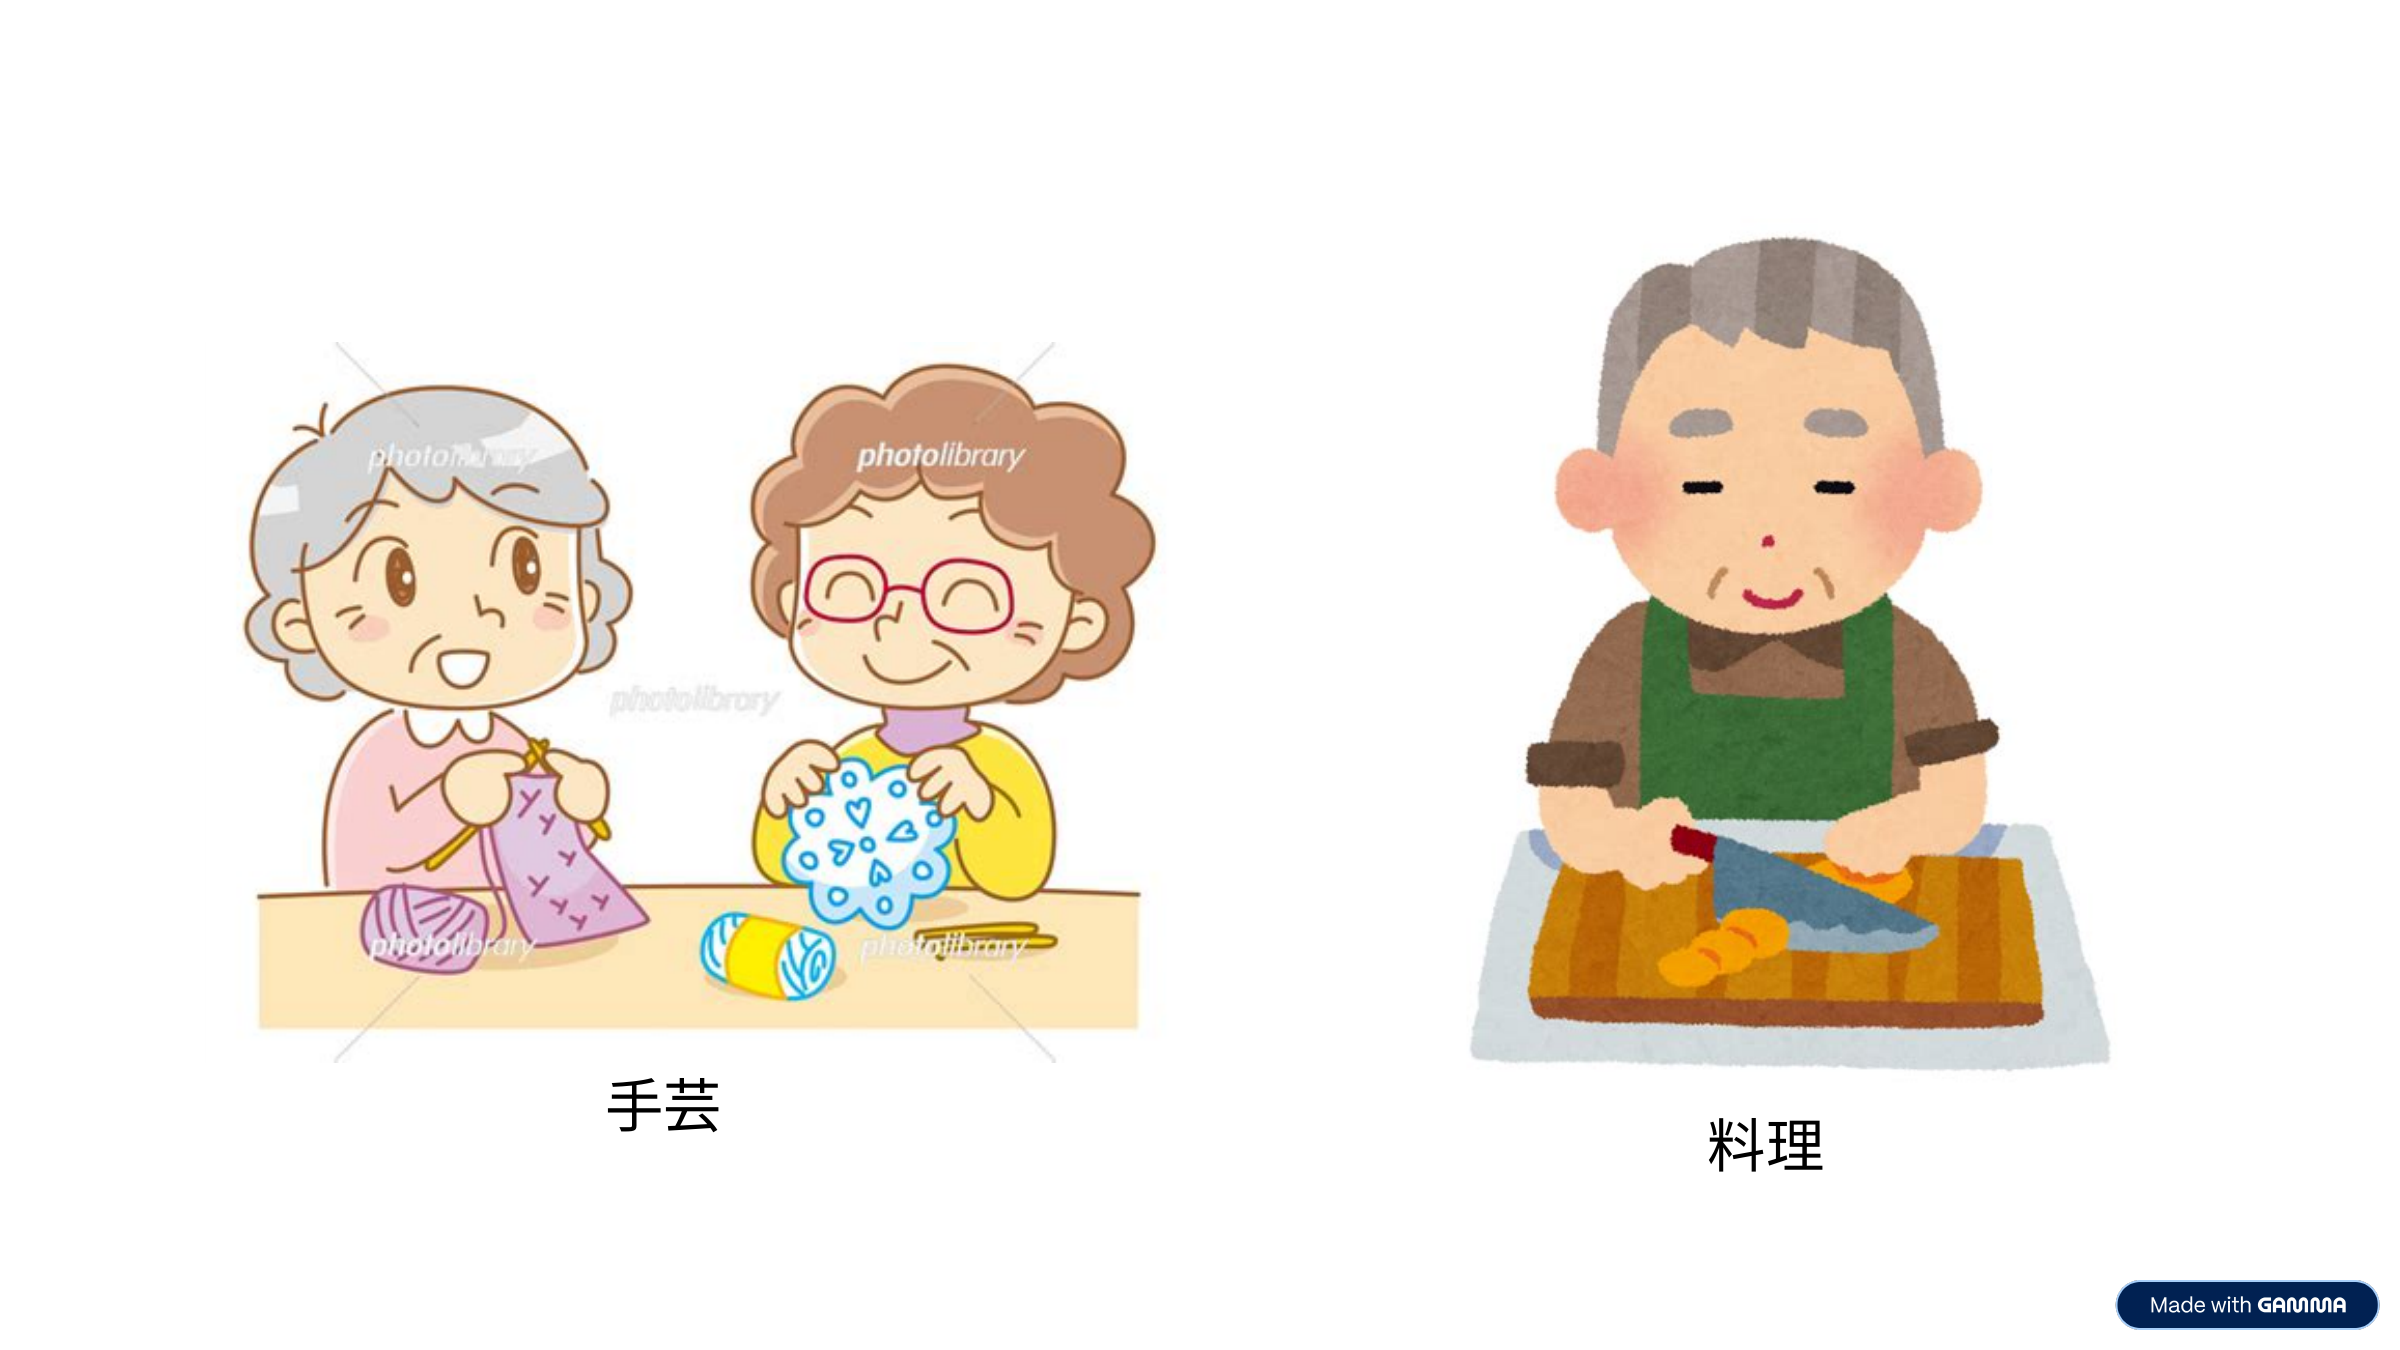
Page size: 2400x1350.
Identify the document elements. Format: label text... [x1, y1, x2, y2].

picture [2106, 1271, 2389, 1339]
text_box 料理 [1693, 1092, 2196, 1192]
text_box 手芸 [590, 1052, 1123, 1152]
picture [1417, 194, 2158, 1093]
picture [204, 342, 1187, 1063]
